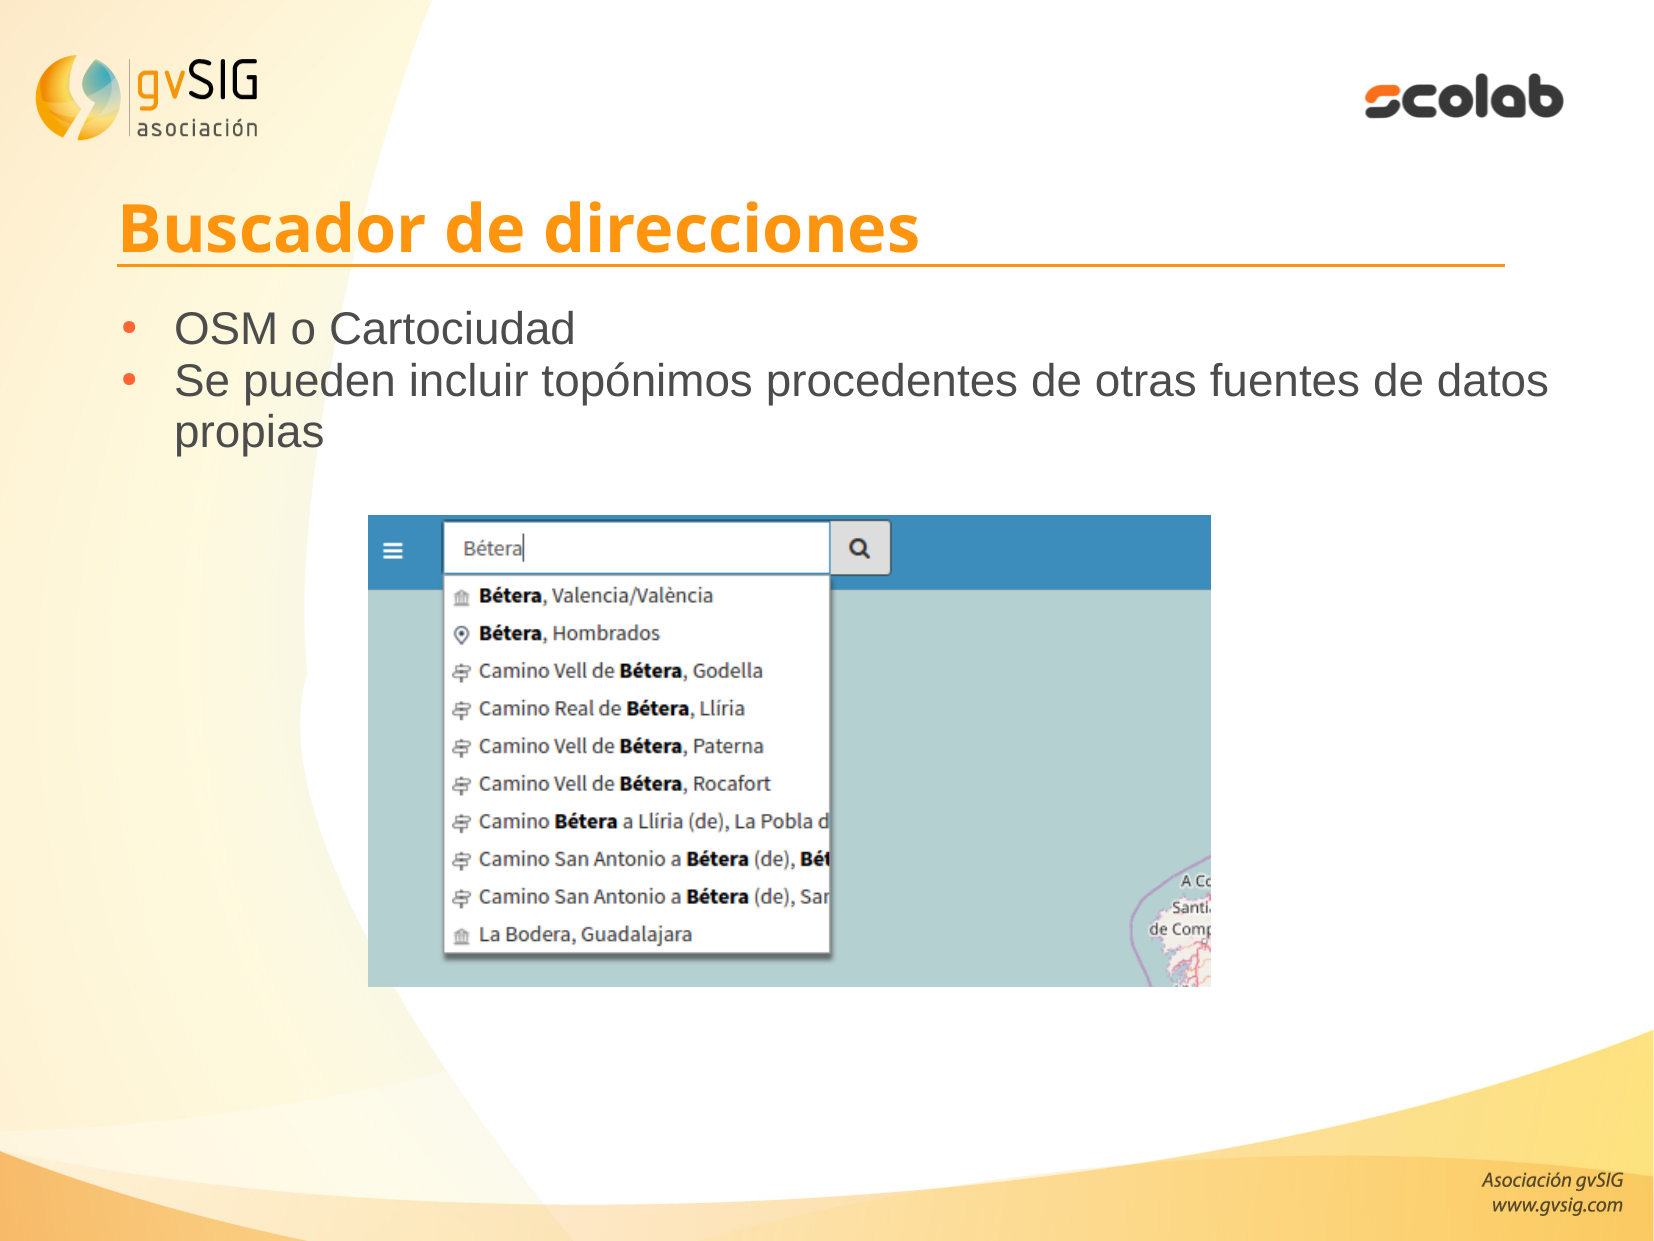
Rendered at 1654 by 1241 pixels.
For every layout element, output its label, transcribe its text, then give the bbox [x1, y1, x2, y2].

picture [0, 0, 1654, 1241]
title Buscador de direcciones [117, 177, 1606, 276]
text_box OSM o Cartociudad Se pueden incluir topónimos procedentes de otras fuentes de datos propias [88, 295, 1565, 465]
